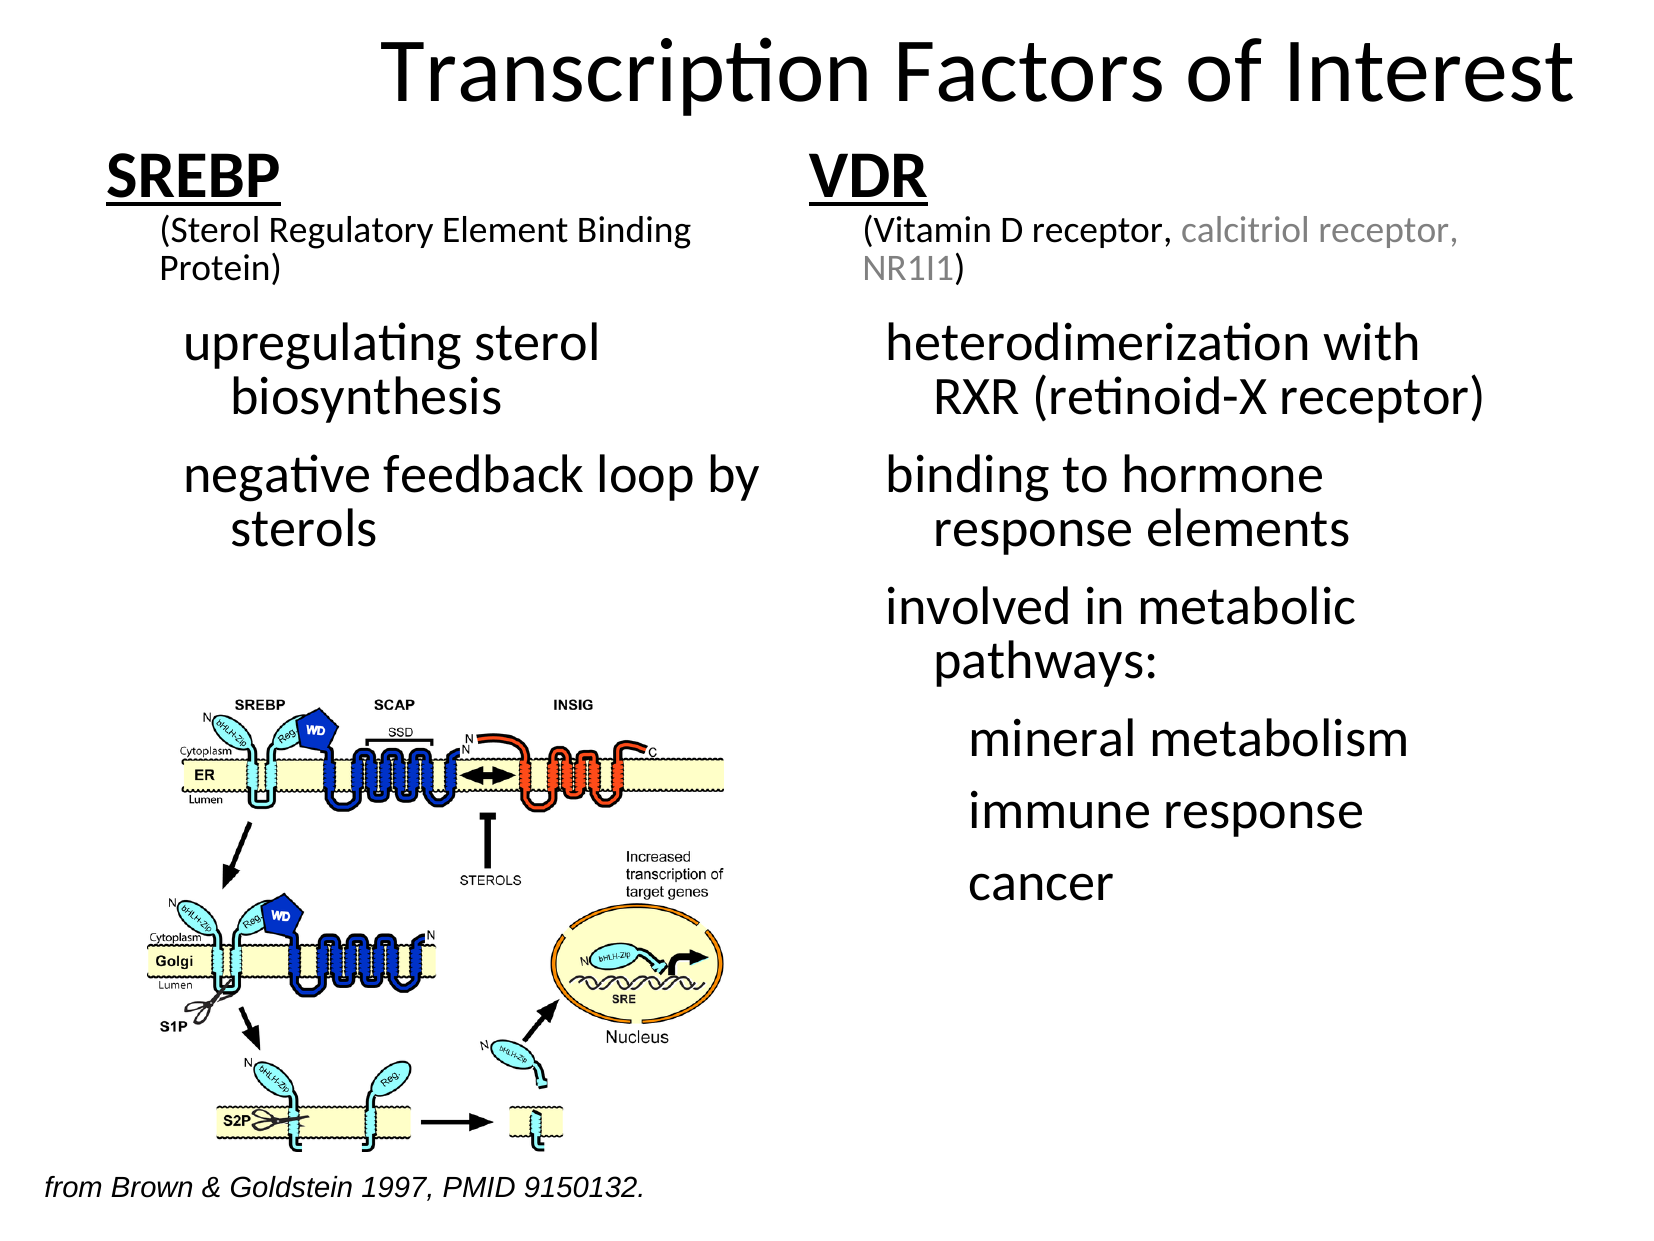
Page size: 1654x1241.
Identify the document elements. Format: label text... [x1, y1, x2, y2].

picture [147, 697, 724, 1152]
list VDR (Vitamin D receptor, calcitriol receptor, NR1I1) heterodimerization with RXR (retinoid-X receptor) binding to hormone response elements involved in metabolic pathways: mineral metabolism immune response cancer [791, 147, 1518, 1053]
list SREBP (Sterol Regulatory Element Binding Protein) upregulating sterol biosynthesis negative feedback loop by sterols [88, 147, 791, 967]
title Transcription Factors of Interest [88, 9, 1577, 148]
text_box from Brown & Goldstein 1997, PMID 9150132. [29, 1163, 886, 1211]
